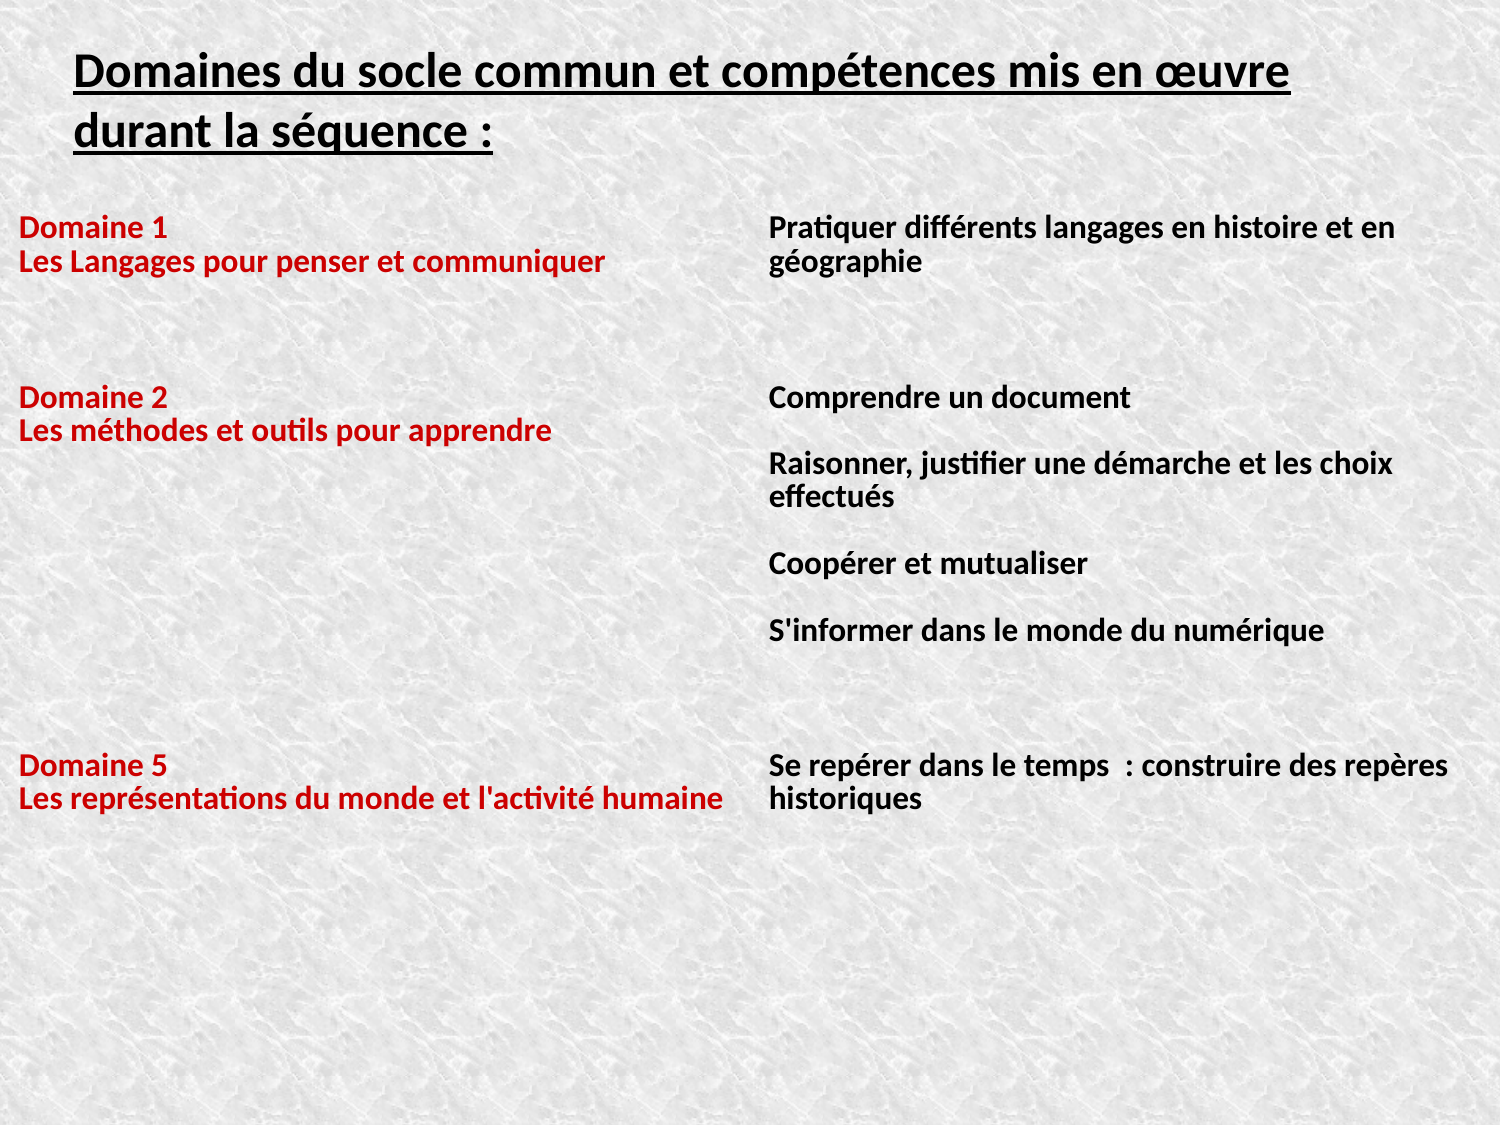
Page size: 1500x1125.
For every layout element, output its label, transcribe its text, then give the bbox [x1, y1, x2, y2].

table_cell Se repérer dans le temps : construire des repères historiques [754, 744, 1500, 883]
table_header Domaine 1 Les Langages pour penser et communiquer [4, 207, 754, 376]
picture [0, 0, 1500, 1125]
table_header Pratiquer différents langages en histoire et en géographie [754, 207, 1500, 376]
table_cell Domaine 2 Les méthodes et outils pour apprendre [4, 376, 754, 744]
text_box Domaines du socle commun et compétences mis en œuvre durant la séquence : [58, 30, 1441, 166]
table_cell Domaine 5 Les représentations du monde et l'activité humaine [4, 744, 754, 883]
table_cell Comprendre un document Raisonner, justifier une démarche et les choix effectués Coopérer et mutualiser S'informer dans le monde du numérique [754, 376, 1500, 744]
